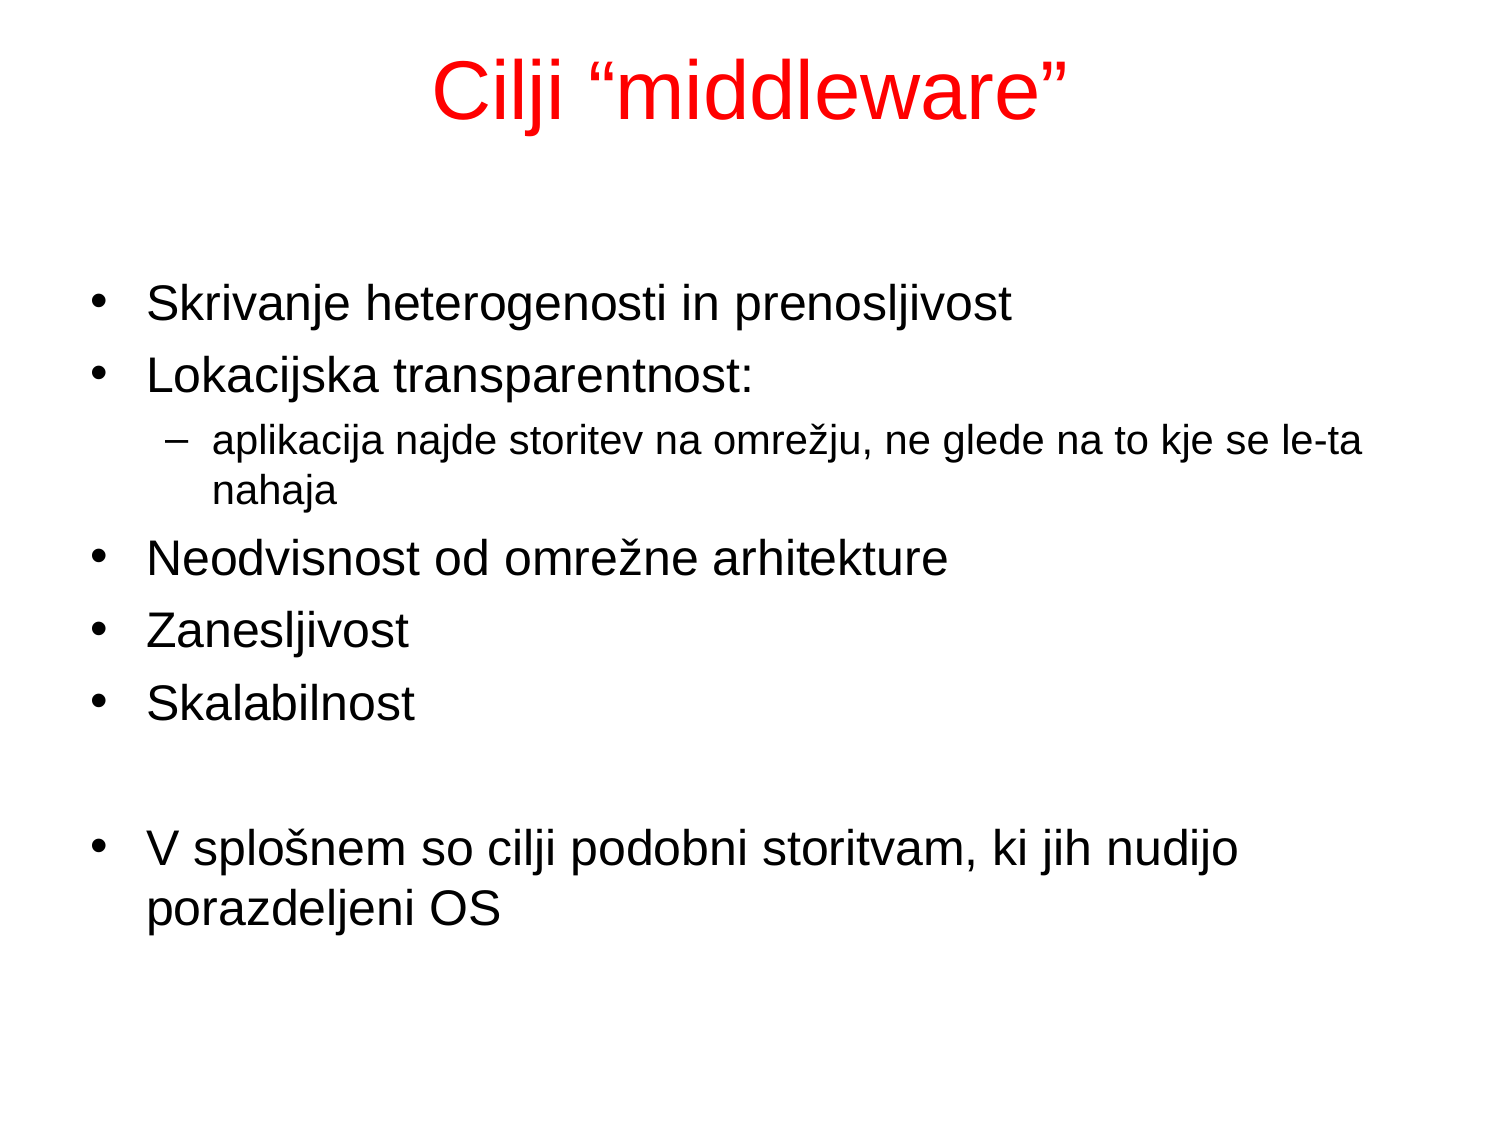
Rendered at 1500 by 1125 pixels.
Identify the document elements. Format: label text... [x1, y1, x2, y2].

title Cilji “middleware” [75, 23, 1426, 149]
list Skrivanje heterogenosti in prenosljivost Lokacijska transparentnost: aplikacija najde storitev na omrežju, ne glede na to kje se le-ta nahaja Neodvisnost od omrežne arhitekture Zanesljivost Skalabilnost V splošnem so cilji podobni storitvam, ki jih nudijo porazdeljeni OS [75, 262, 1426, 1006]
